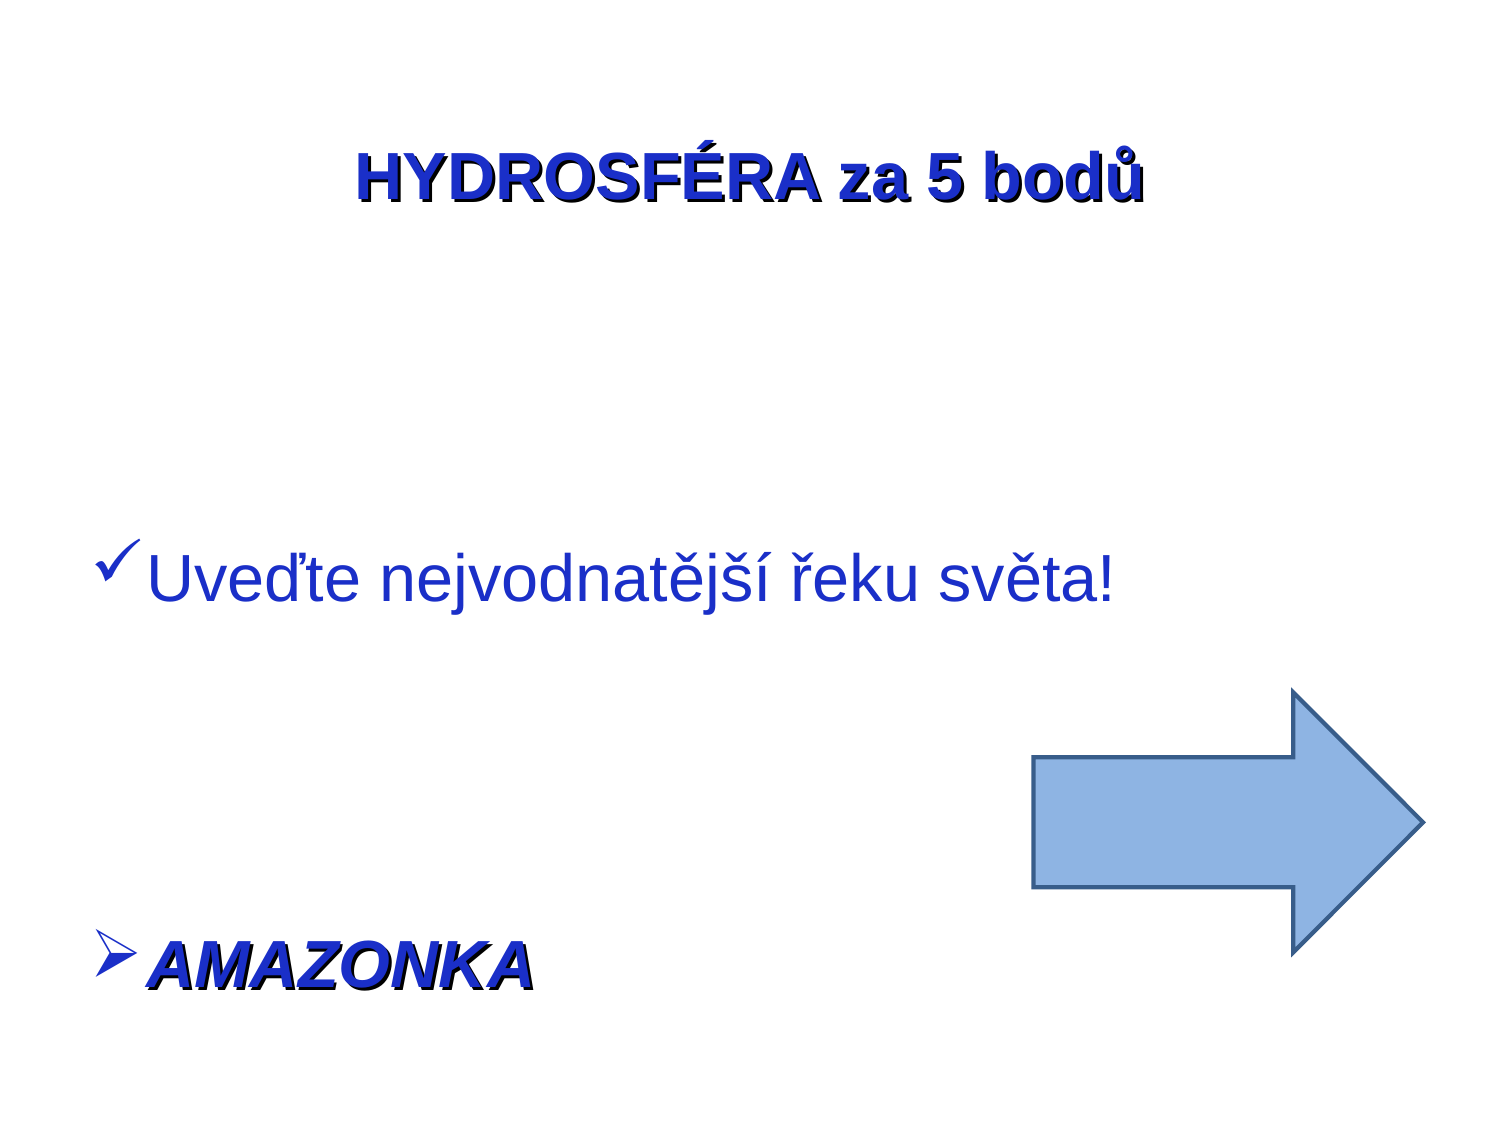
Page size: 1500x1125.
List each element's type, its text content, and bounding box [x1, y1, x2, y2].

text_box [1033, 692, 1424, 953]
title HYDROSFÉRA za 5 bodů [75, 113, 1426, 233]
list Uveďte nejvodnatější řeku světa! AMAZONKA [75, 527, 1426, 1079]
